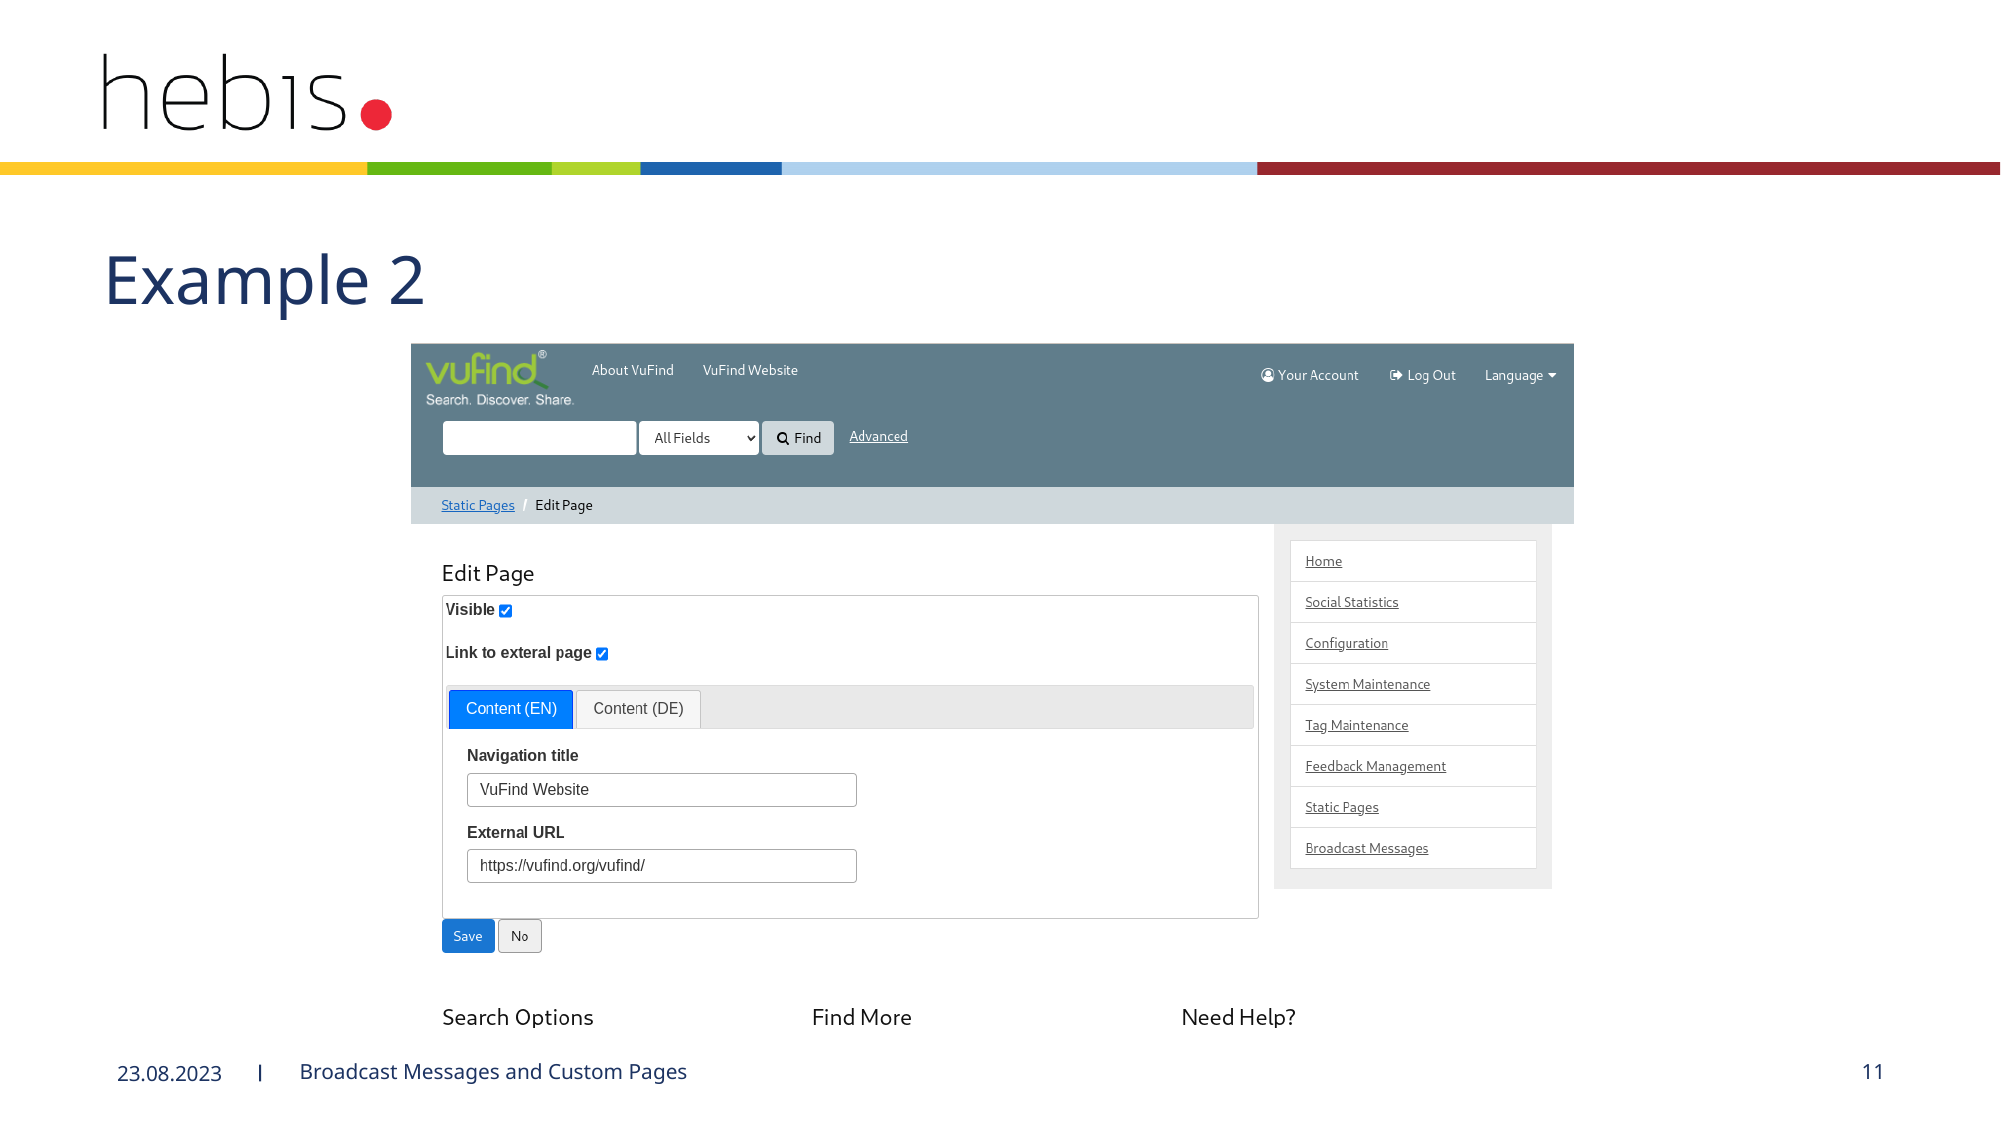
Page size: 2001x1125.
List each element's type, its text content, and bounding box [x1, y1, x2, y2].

picture [0, 0, 2001, 248]
list Example 2 [97, 242, 1581, 313]
slide_number 23.08.2023 [102, 1042, 271, 1103]
picture [411, 343, 1574, 1028]
